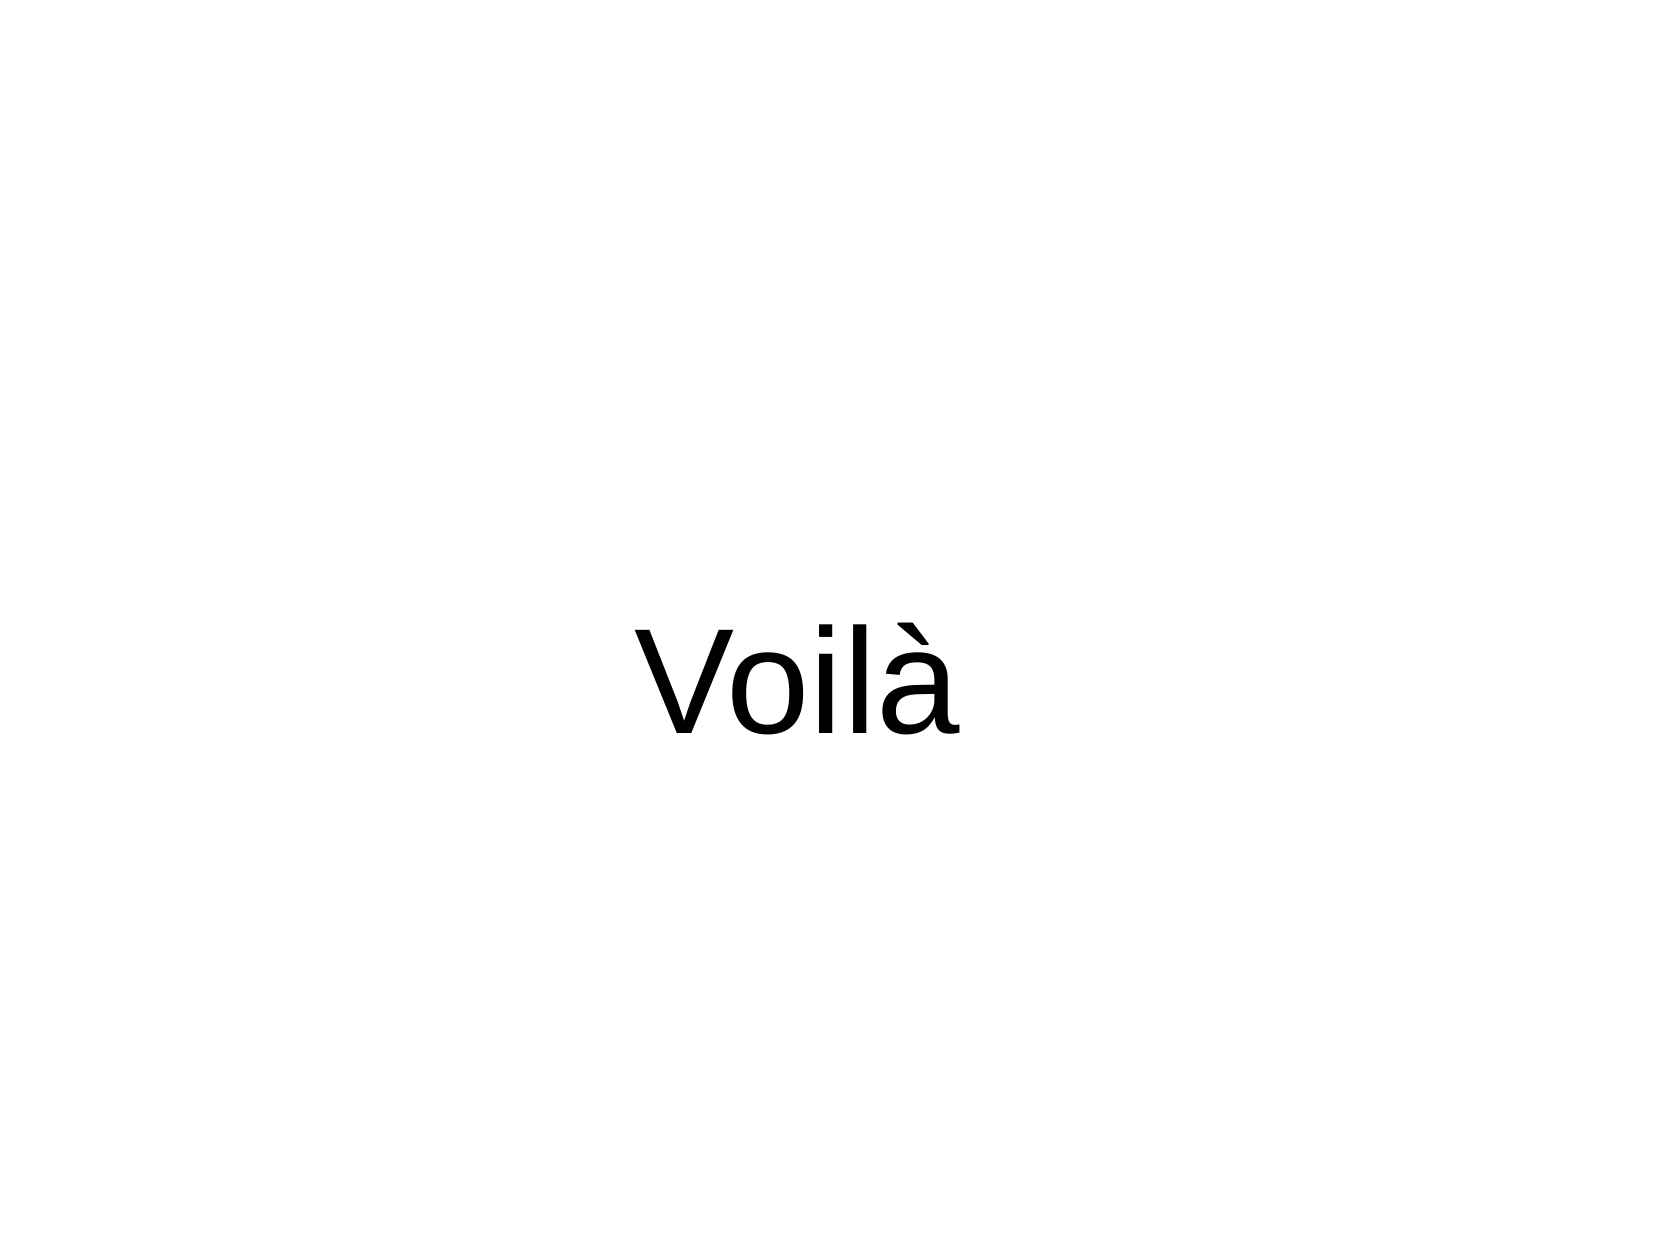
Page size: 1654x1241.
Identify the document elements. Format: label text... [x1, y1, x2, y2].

text_box Voilà [620, 590, 1536, 773]
